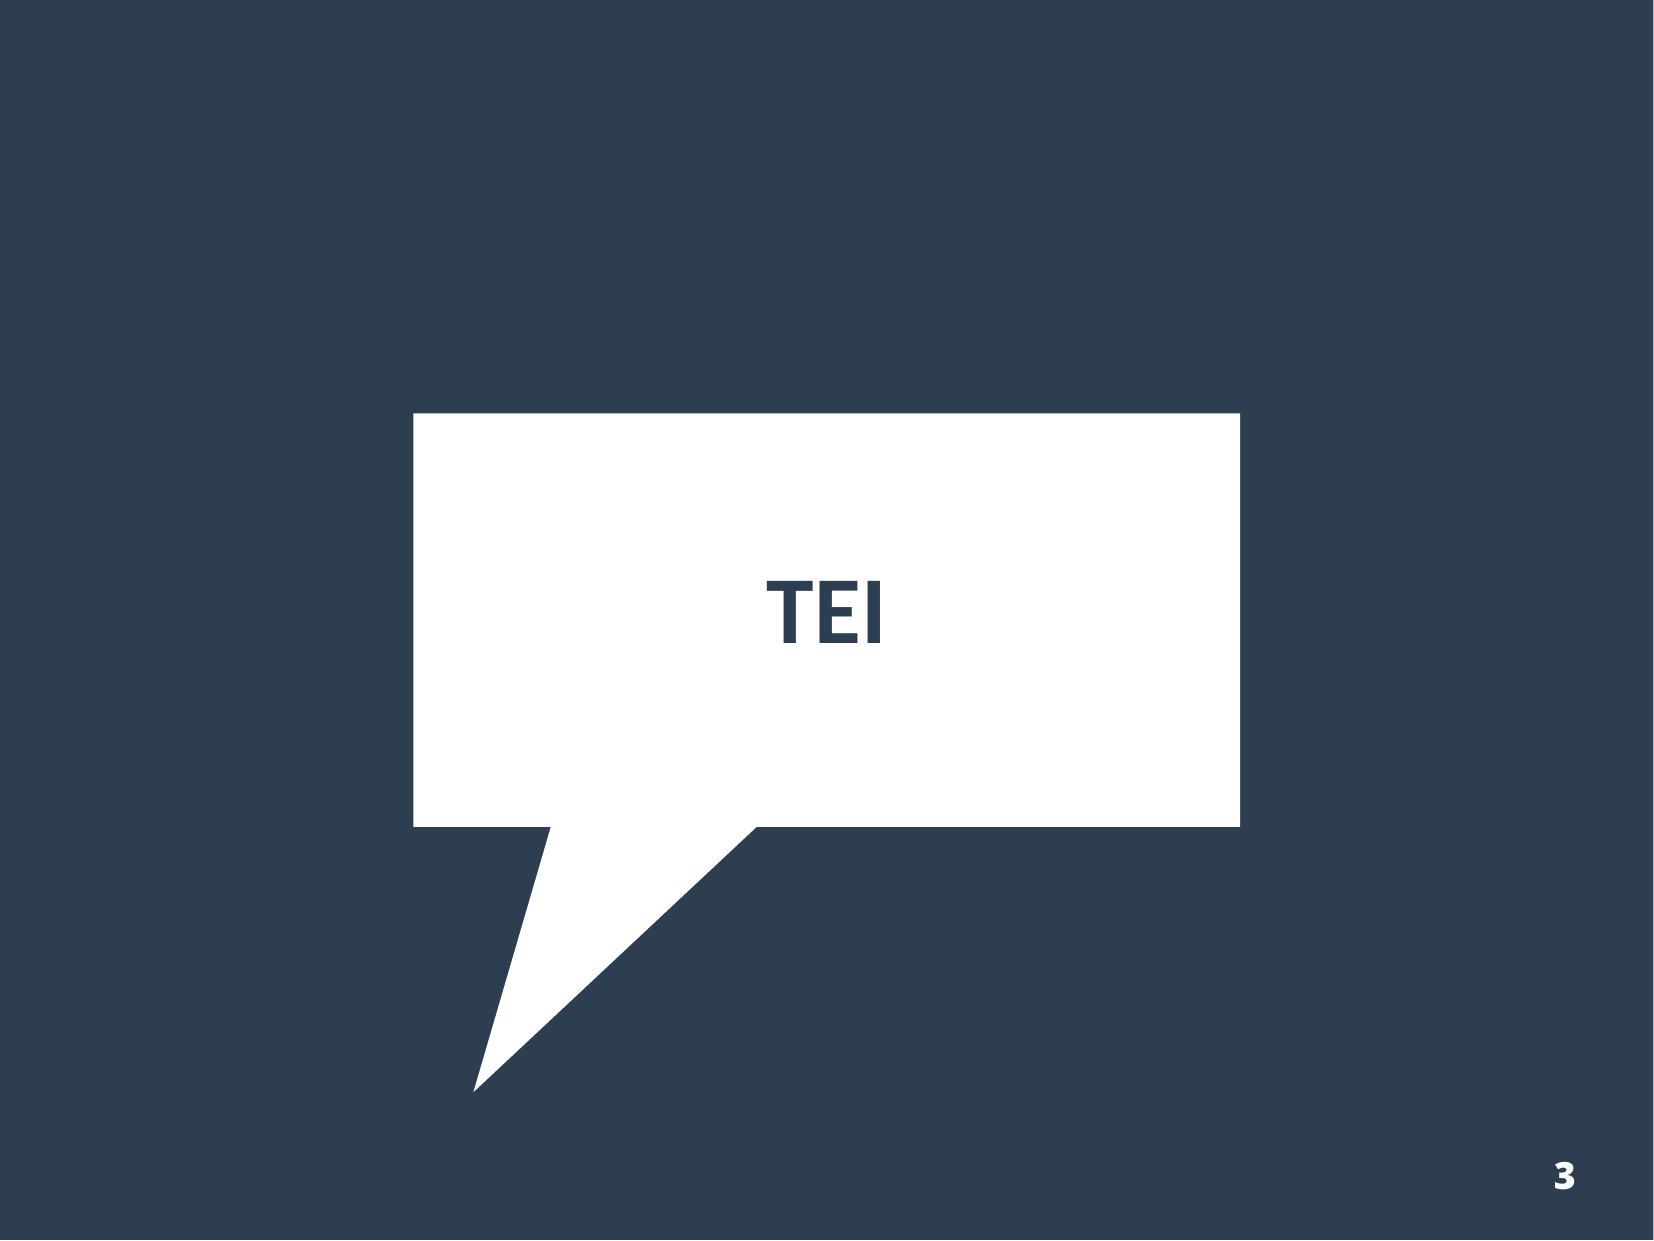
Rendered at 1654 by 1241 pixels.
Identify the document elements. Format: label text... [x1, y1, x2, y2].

title TEI [442, 442, 1211, 798]
